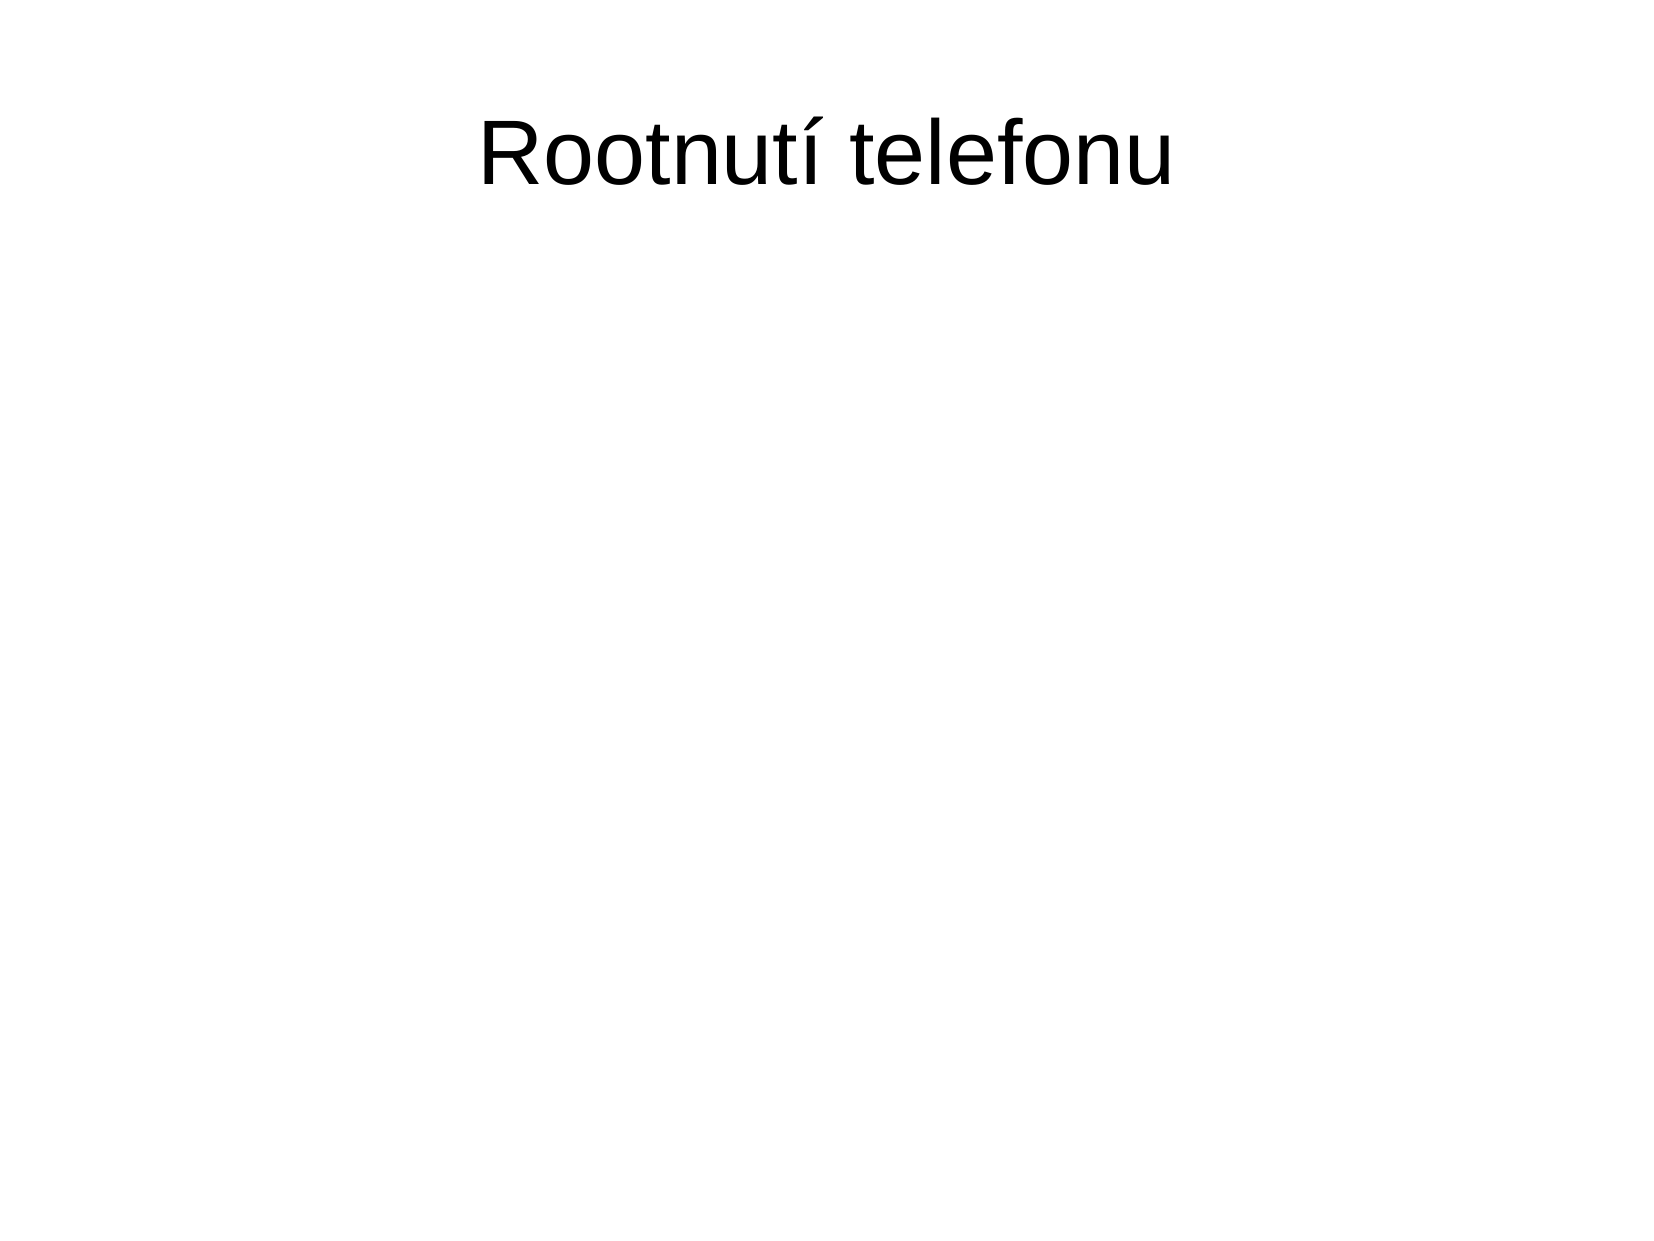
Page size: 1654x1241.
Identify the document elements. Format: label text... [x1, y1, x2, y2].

title Rootnutí telefonu [82, 49, 1571, 257]
